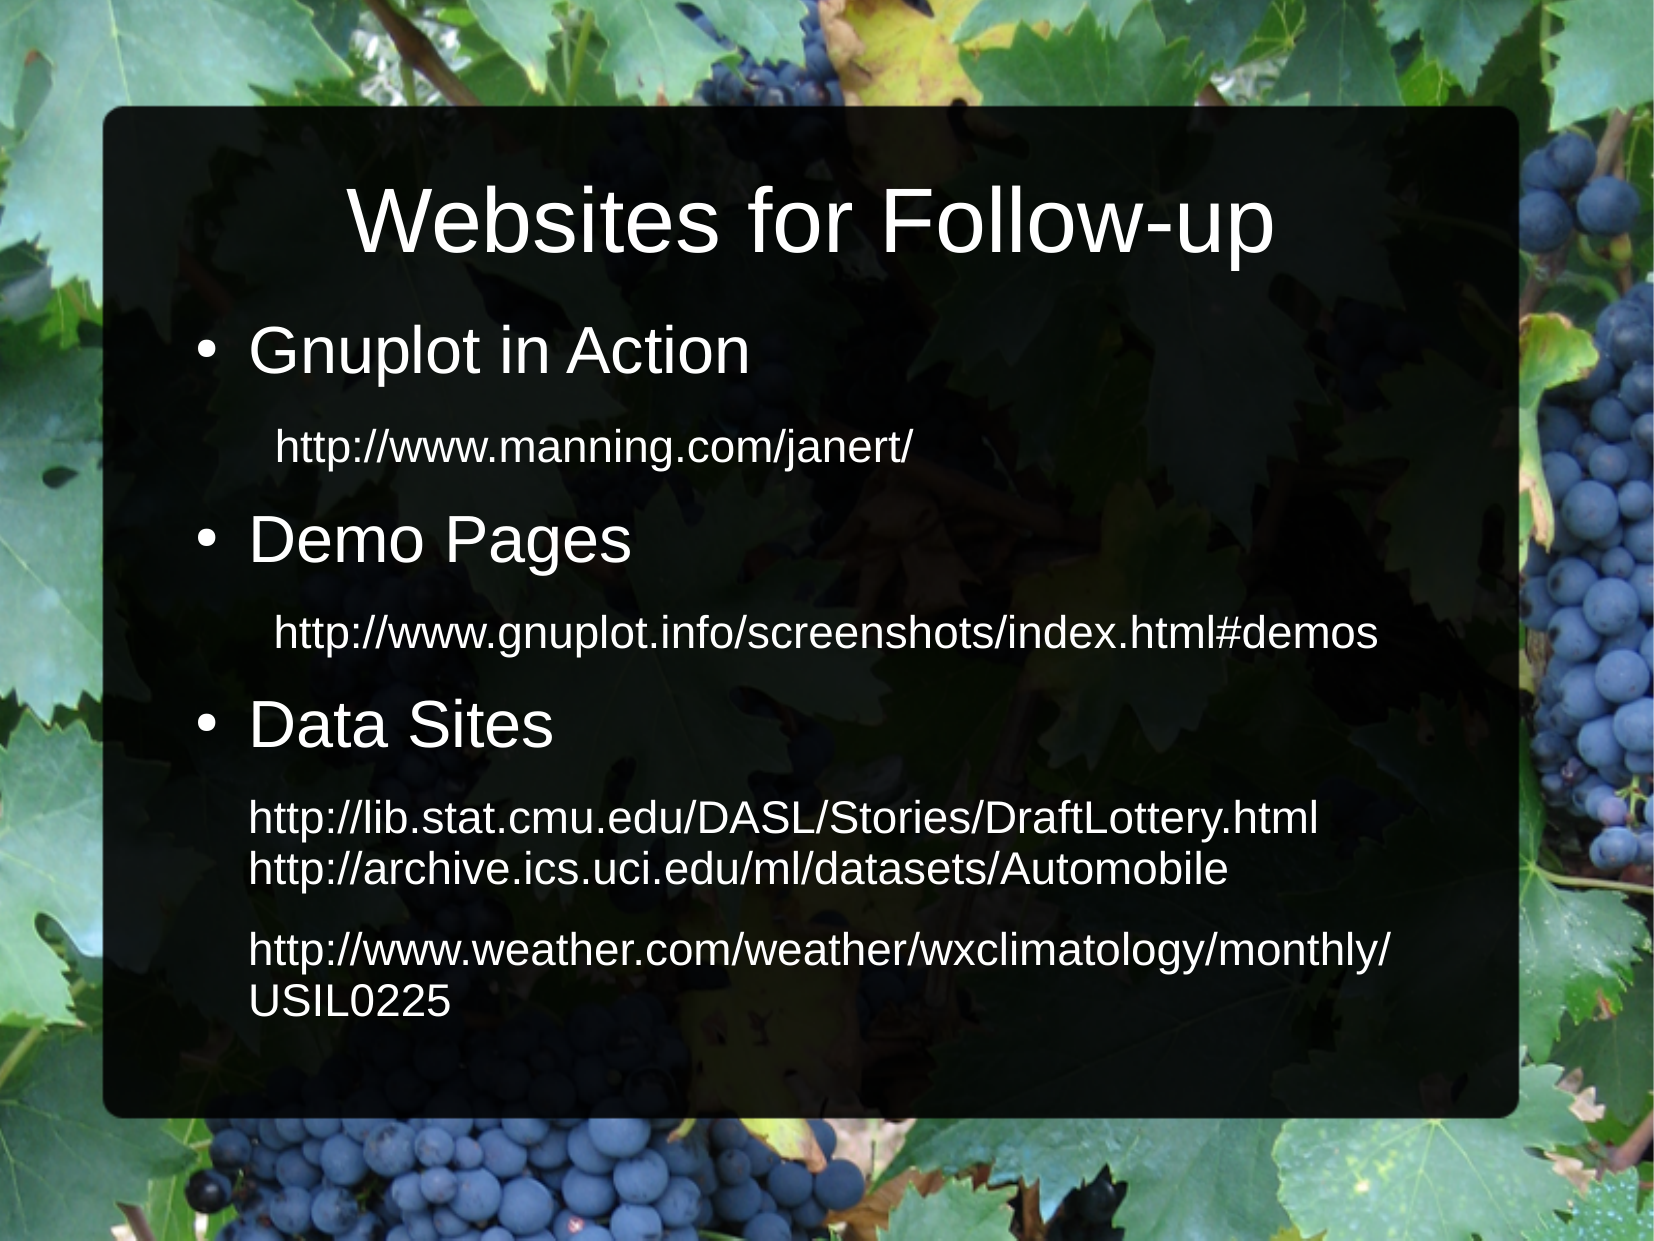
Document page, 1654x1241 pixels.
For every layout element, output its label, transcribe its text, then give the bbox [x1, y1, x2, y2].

title Websites for Follow-up [118, 125, 1506, 318]
picture [0, 0, 1654, 1241]
list Gnuplot in Action http://www.manning.com/janert/ Demo Pages http://www.gnuplot.info/screenshots/index.html#demos Data Sites http://lib.stat.cmu.edu/DASL/Stories/DraftLottery.html http://archive.ics.uci.edu/ml/datasets/Automobile http://www.weather.com/weather/wxclimatology/monthly/USIL0225 [177, 312, 1426, 1131]
